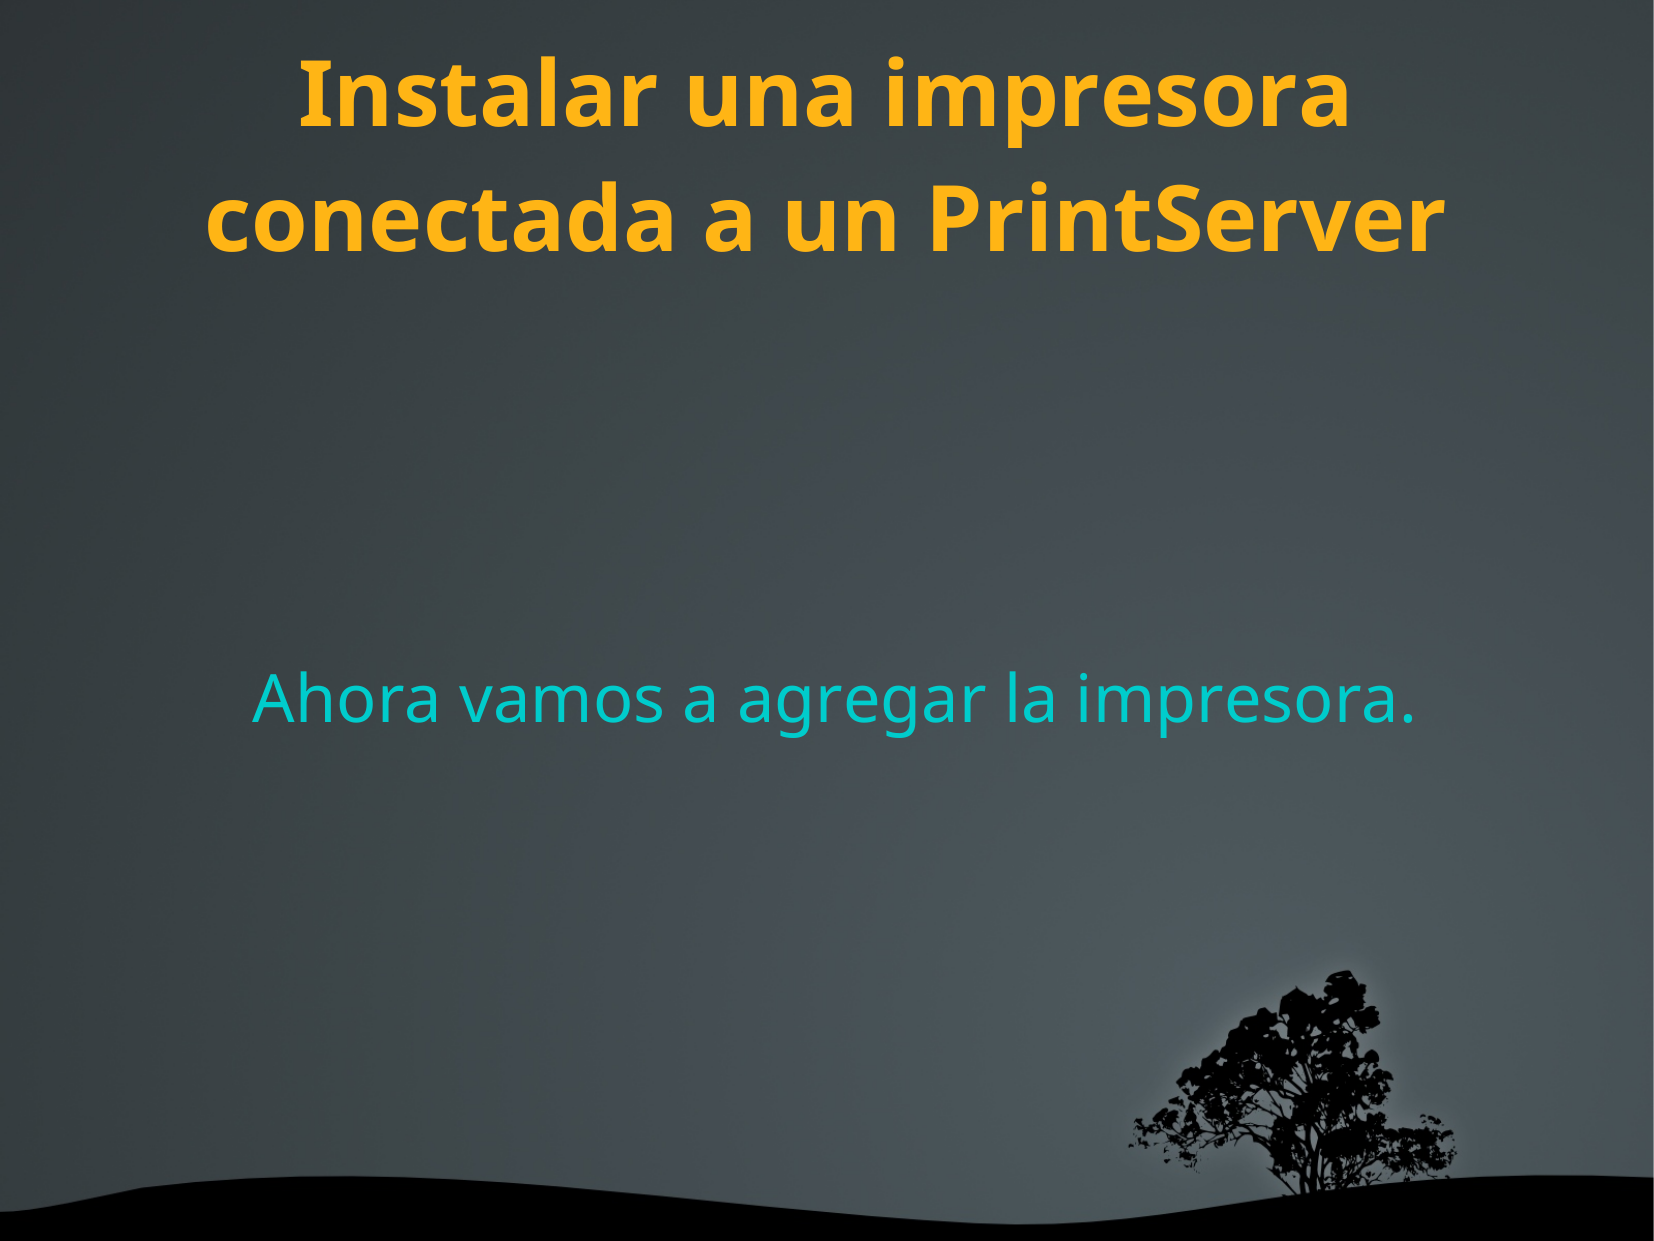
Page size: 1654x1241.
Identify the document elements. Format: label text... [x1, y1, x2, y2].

picture [0, 0, 1654, 1241]
title Instalar una impresora conectada a un PrintServer [82, 49, 1571, 257]
list Ahora vamos a agregar la impresora. [29, 290, 1625, 1109]
